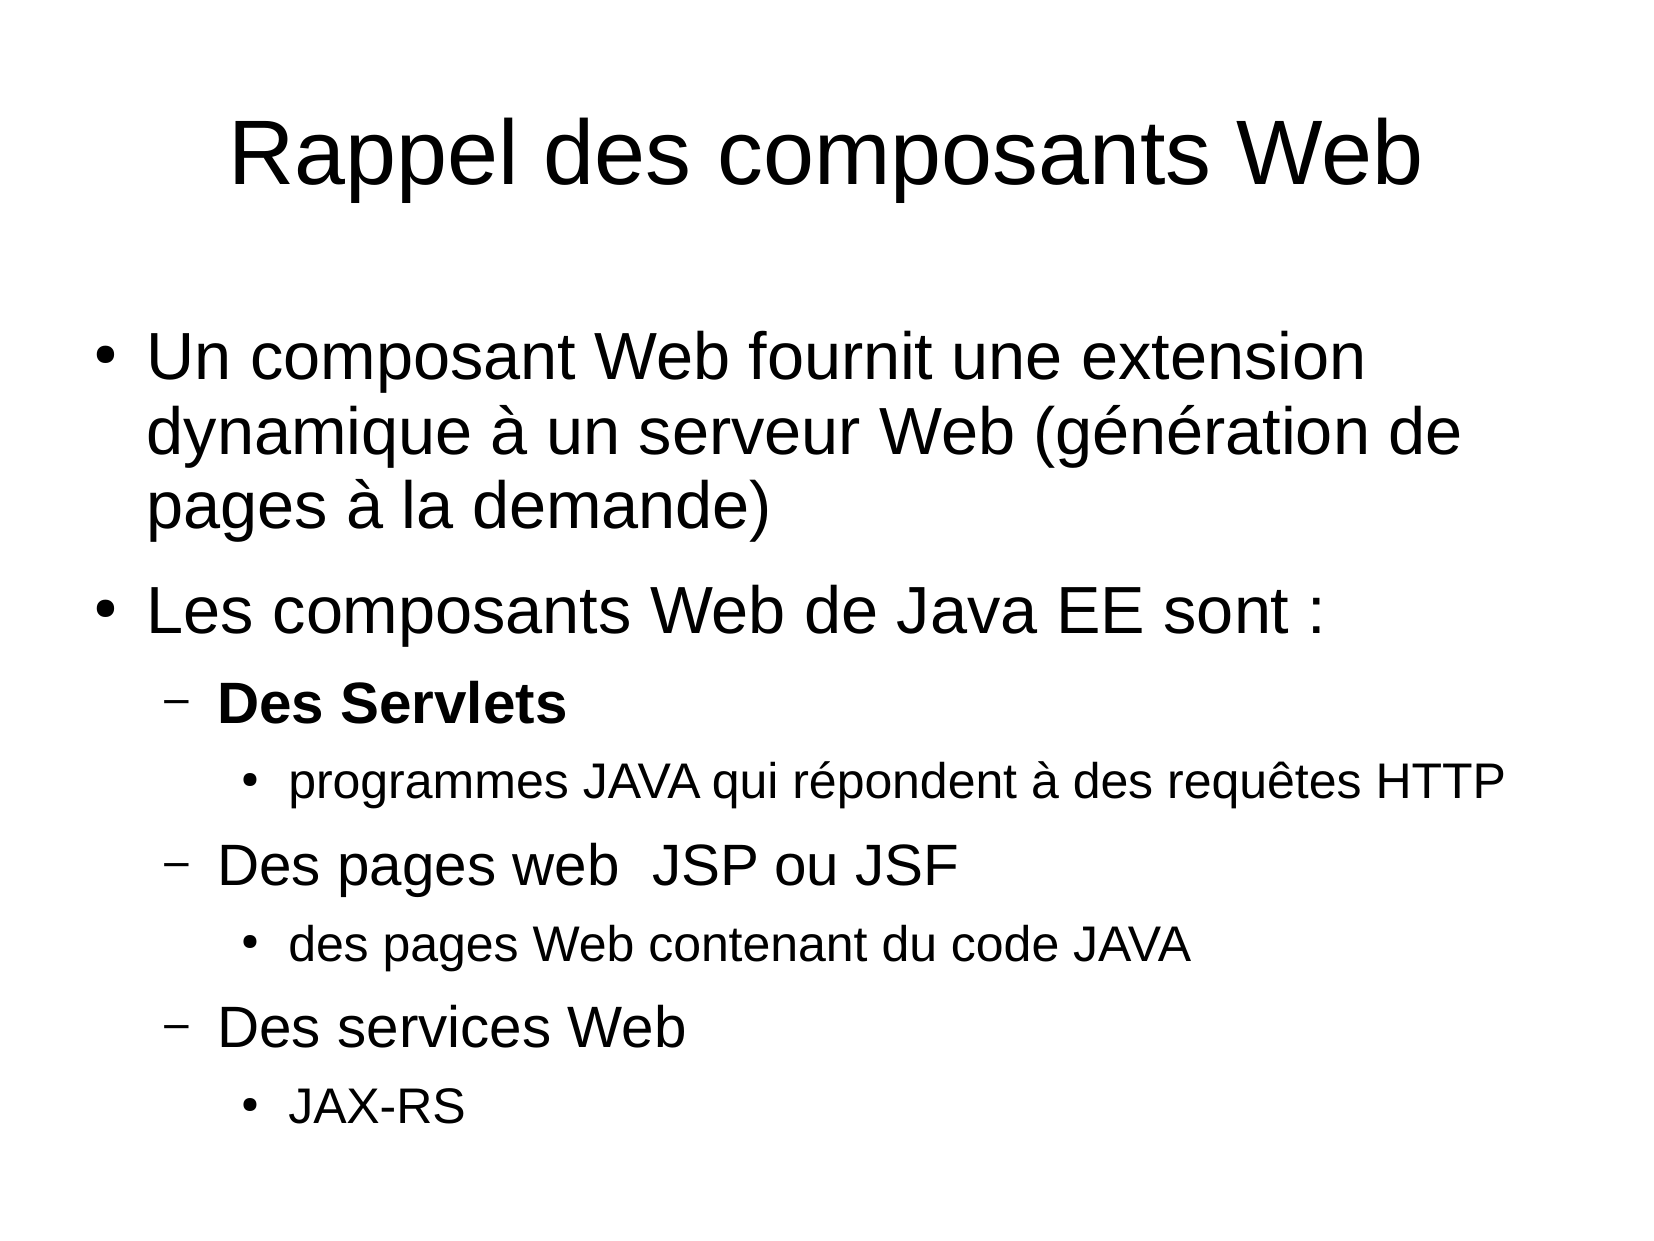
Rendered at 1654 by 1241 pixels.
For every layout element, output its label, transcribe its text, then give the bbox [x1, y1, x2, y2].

list Un composant Web fournit une extension dynamique à un serveur Web (génération de pages à la demande) Les composants Web de Java EE sont : Des Servlets programmes JAVA qui répondent à des requêtes HTTP Des pages web JSP ou JSF des pages Web contenant du code JAVA Des services Web JAX-RS [75, 318, 1595, 1161]
title Rappel des composants Web [82, 49, 1571, 257]
